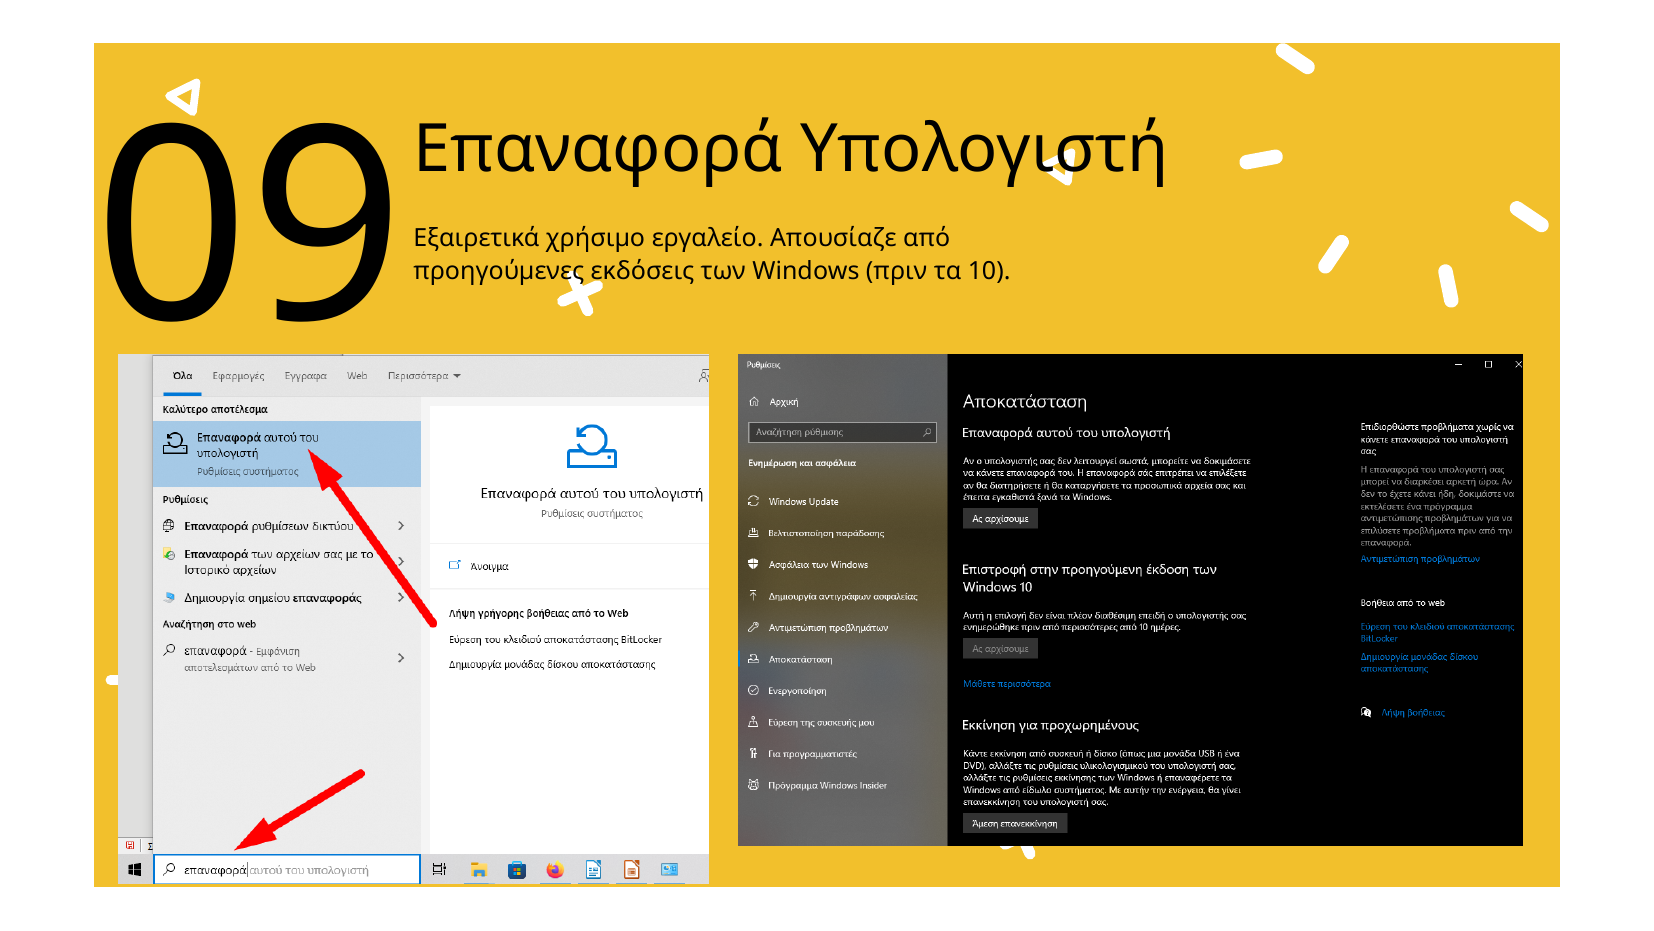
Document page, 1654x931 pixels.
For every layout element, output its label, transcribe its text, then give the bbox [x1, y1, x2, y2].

title 09 [94, 29, 440, 399]
text_box Εξαιρετικά χρήσιμο εργαλείο. Απουσίαζε από προηγούμενες εκδόσεις των Windows (πριν τα 10). [440, 202, 1074, 305]
picture [118, 354, 709, 884]
picture [738, 354, 1523, 846]
title Επαναφορά Υπολογιστή [440, 54, 1477, 236]
